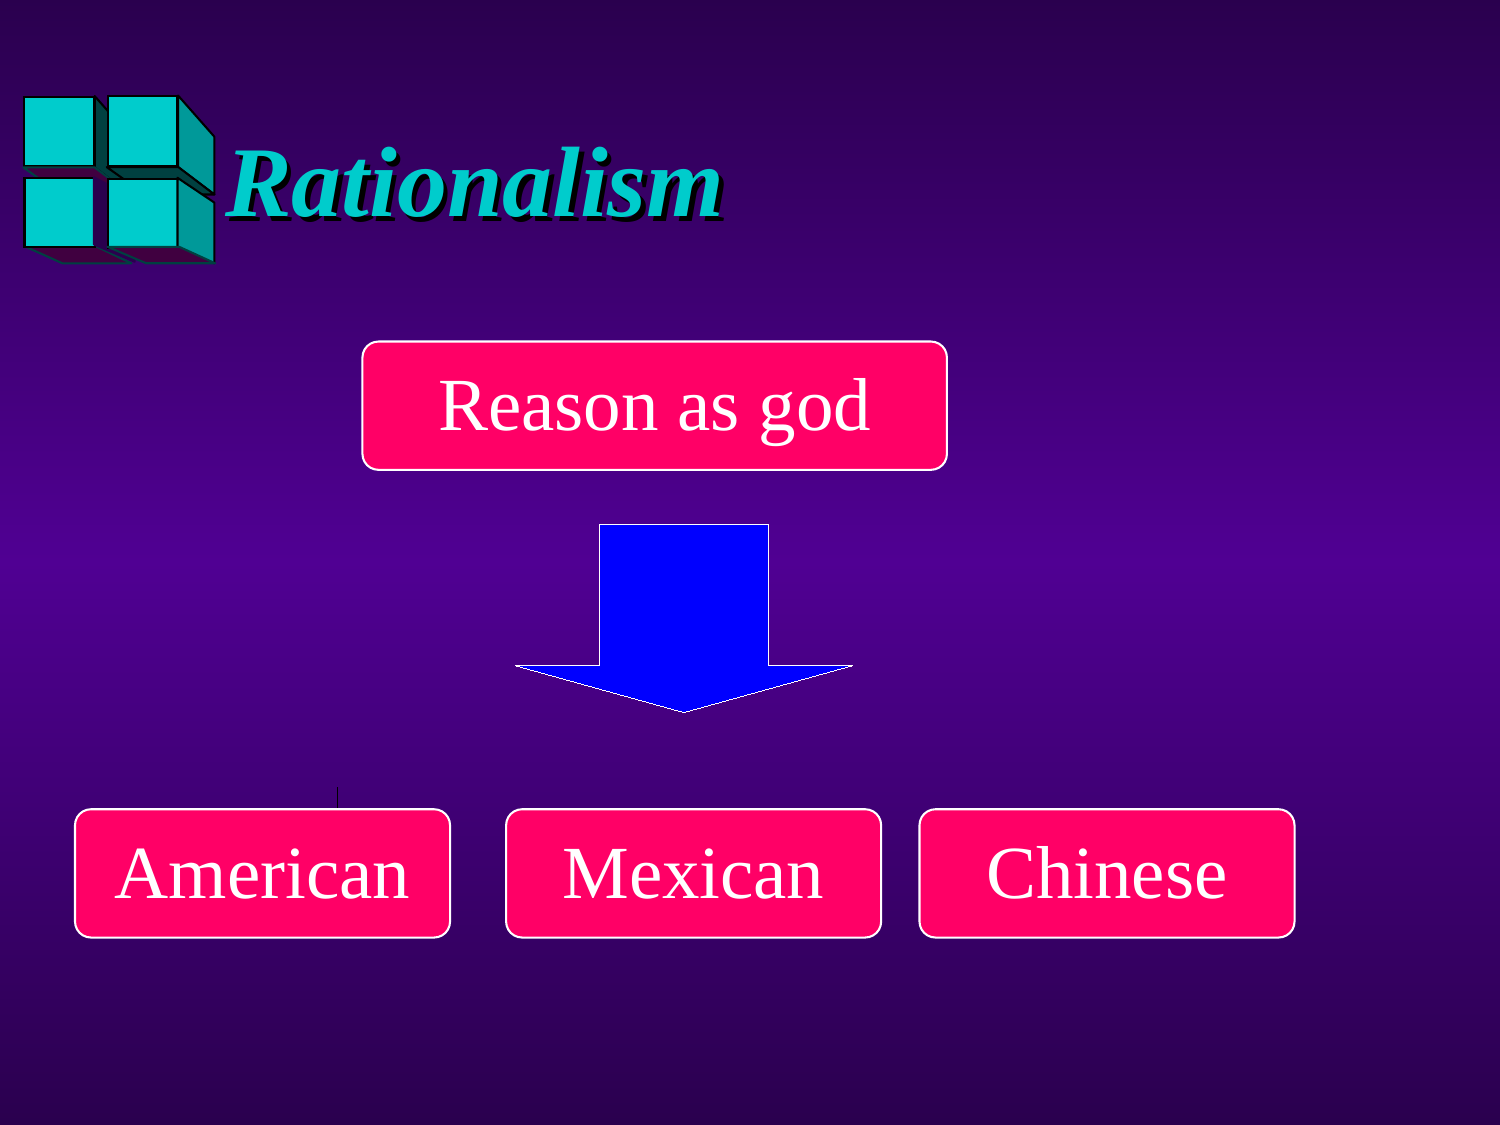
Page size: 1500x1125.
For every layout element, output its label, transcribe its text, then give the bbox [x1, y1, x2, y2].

text_box Chinese [919, 809, 1295, 938]
text_box Reason as god [362, 341, 947, 470]
text_box American [75, 809, 451, 938]
text_box [515, 524, 853, 713]
title Rationalism [224, 55, 1388, 311]
text_box Mexican [506, 809, 882, 938]
